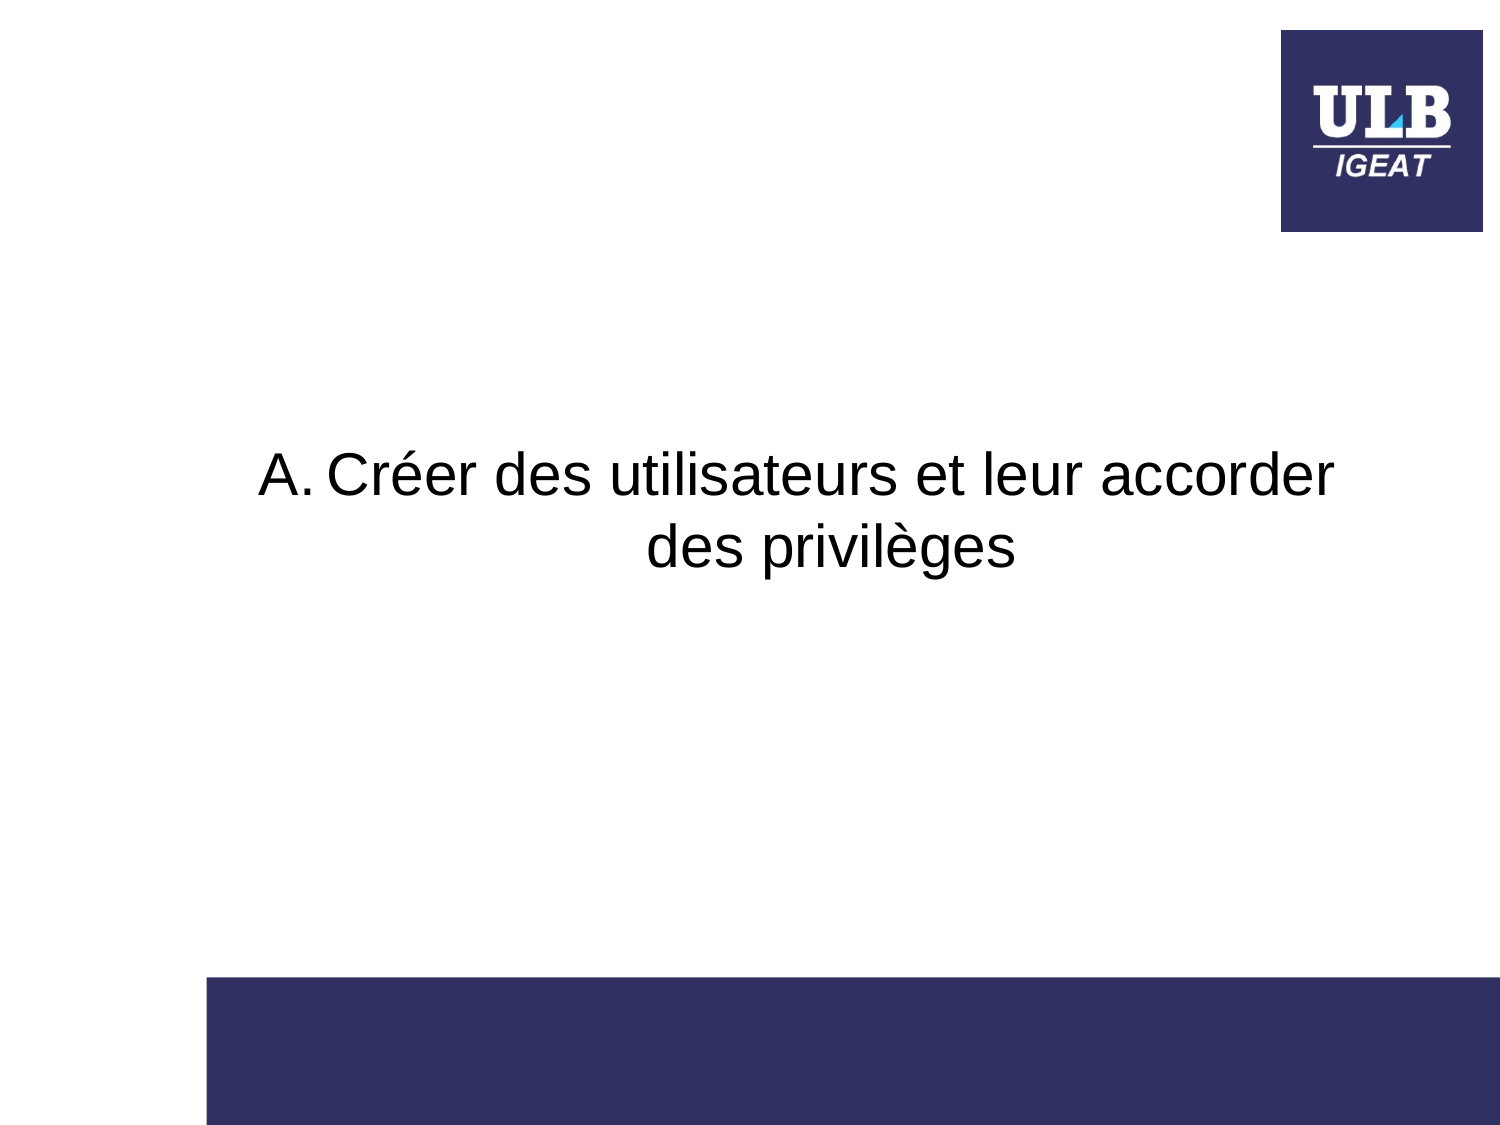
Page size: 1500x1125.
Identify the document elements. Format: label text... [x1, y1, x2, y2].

text_box Créer des utilisateurs et leur accorder des privilèges [236, 231, 1353, 894]
picture [1281, 30, 1483, 232]
